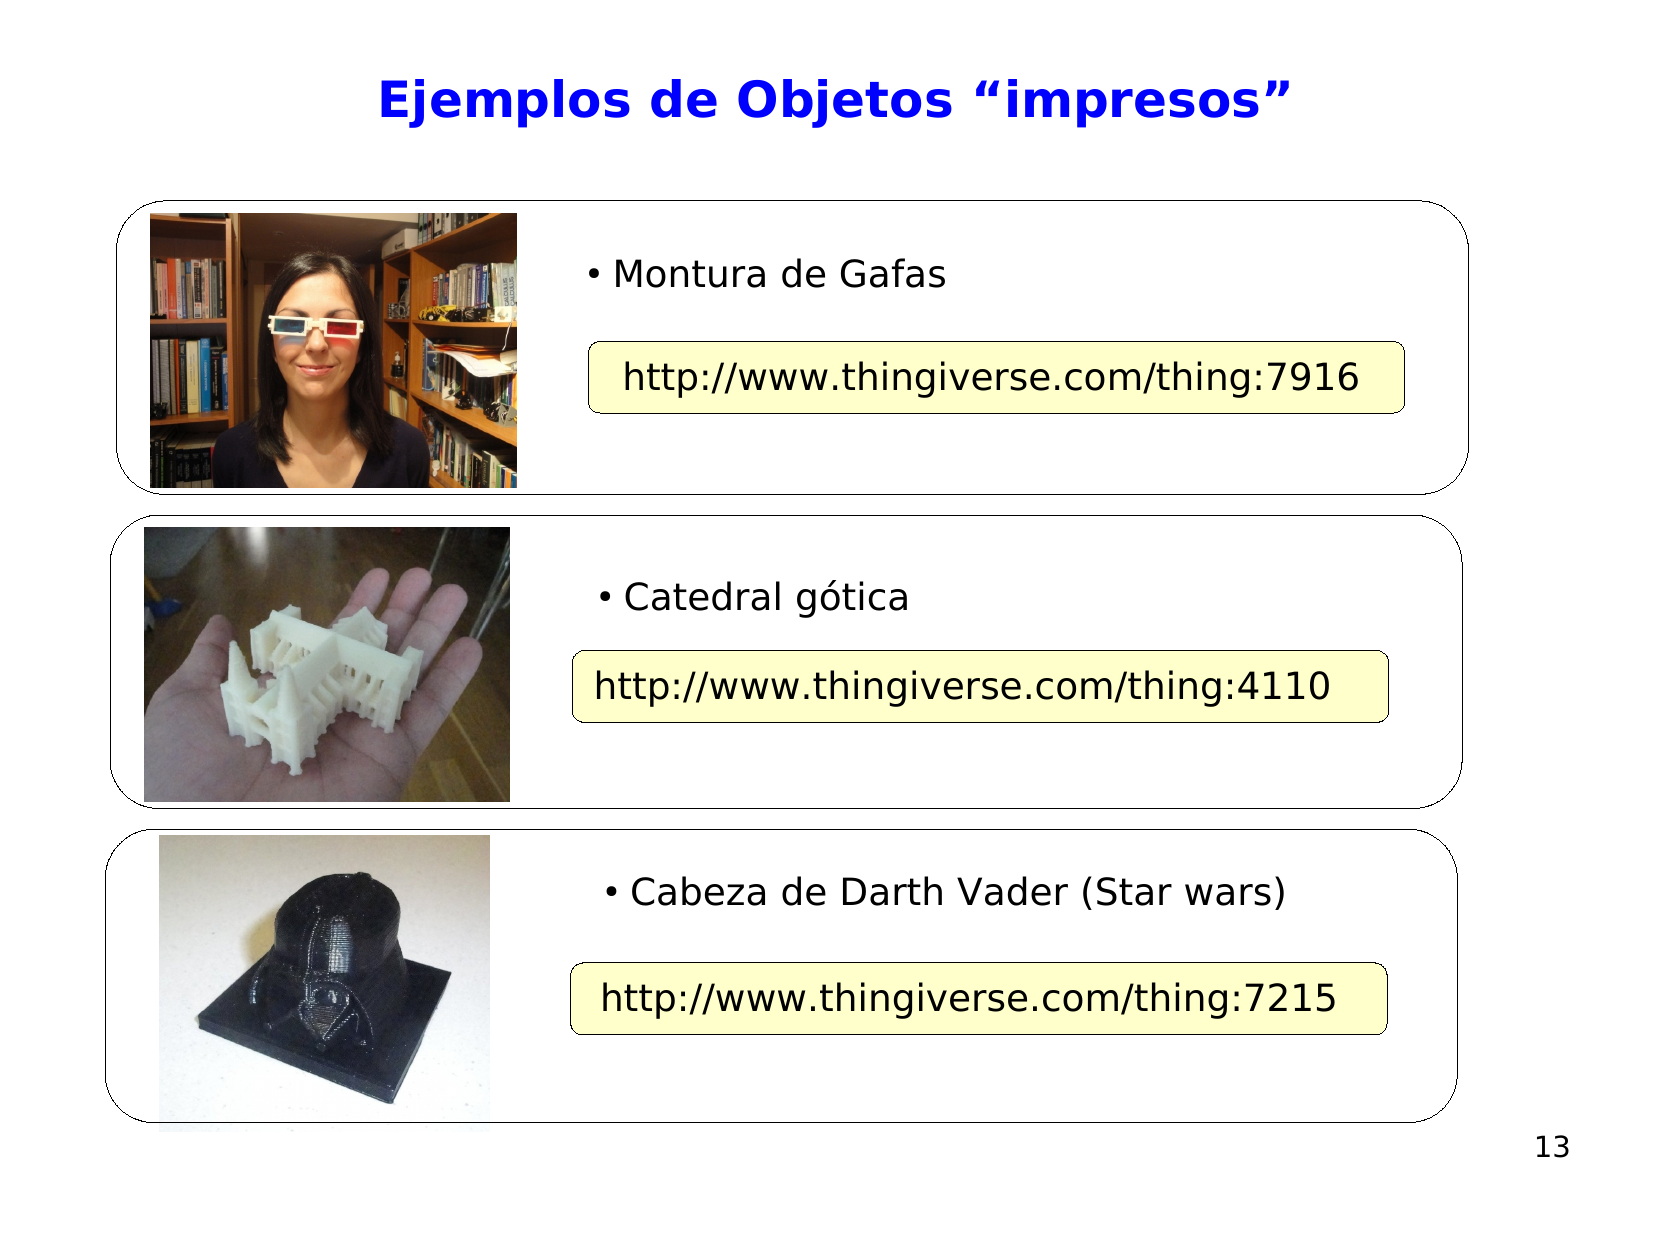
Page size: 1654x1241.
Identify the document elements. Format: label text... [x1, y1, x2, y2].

text_box [570, 962, 1388, 1035]
picture [150, 213, 517, 488]
text_box http://www.thingiverse.com/thing:7215 [585, 968, 1354, 1028]
text_box Cabeza de Darth Vader (Star wars) [590, 863, 1343, 923]
text_box [572, 650, 1389, 723]
text_box Catedral gótica [583, 568, 1160, 628]
text_box http://www.thingiverse.com/thing:4110 [578, 657, 1348, 717]
text_box Montura de Gafas [572, 245, 1148, 304]
text_box http://www.thingiverse.com/thing:7916 [607, 348, 1376, 408]
picture [159, 1123, 490, 1132]
picture [159, 835, 490, 1122]
picture [144, 527, 510, 802]
text_box Ejemplos de Objetos “impresos” [362, 63, 1310, 137]
text_box [588, 341, 1405, 414]
